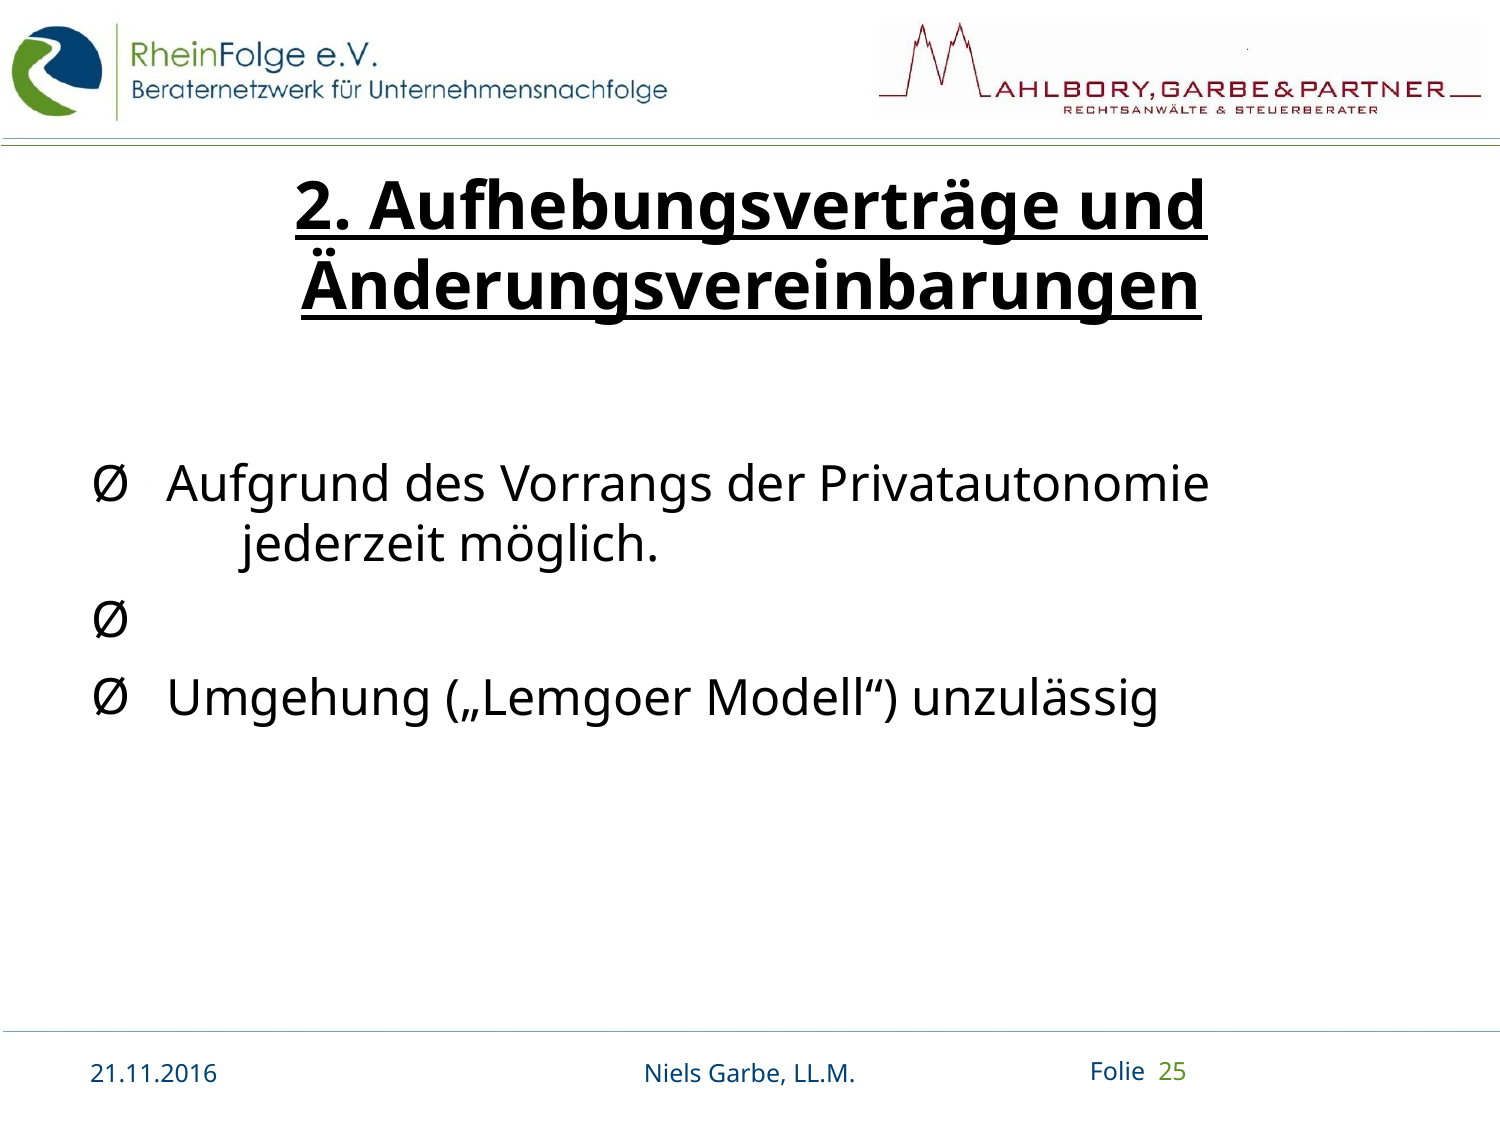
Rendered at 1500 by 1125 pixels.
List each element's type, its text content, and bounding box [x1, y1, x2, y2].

title 2. Aufhebungsverträge und Änderungsvereinbarungen [76, 149, 1427, 337]
list Aufgrund des Vorrangs der Privatautonomie jederzeit möglich. Umgehung („Lemgoer Modell“) unzulässig [76, 444, 1427, 1125]
